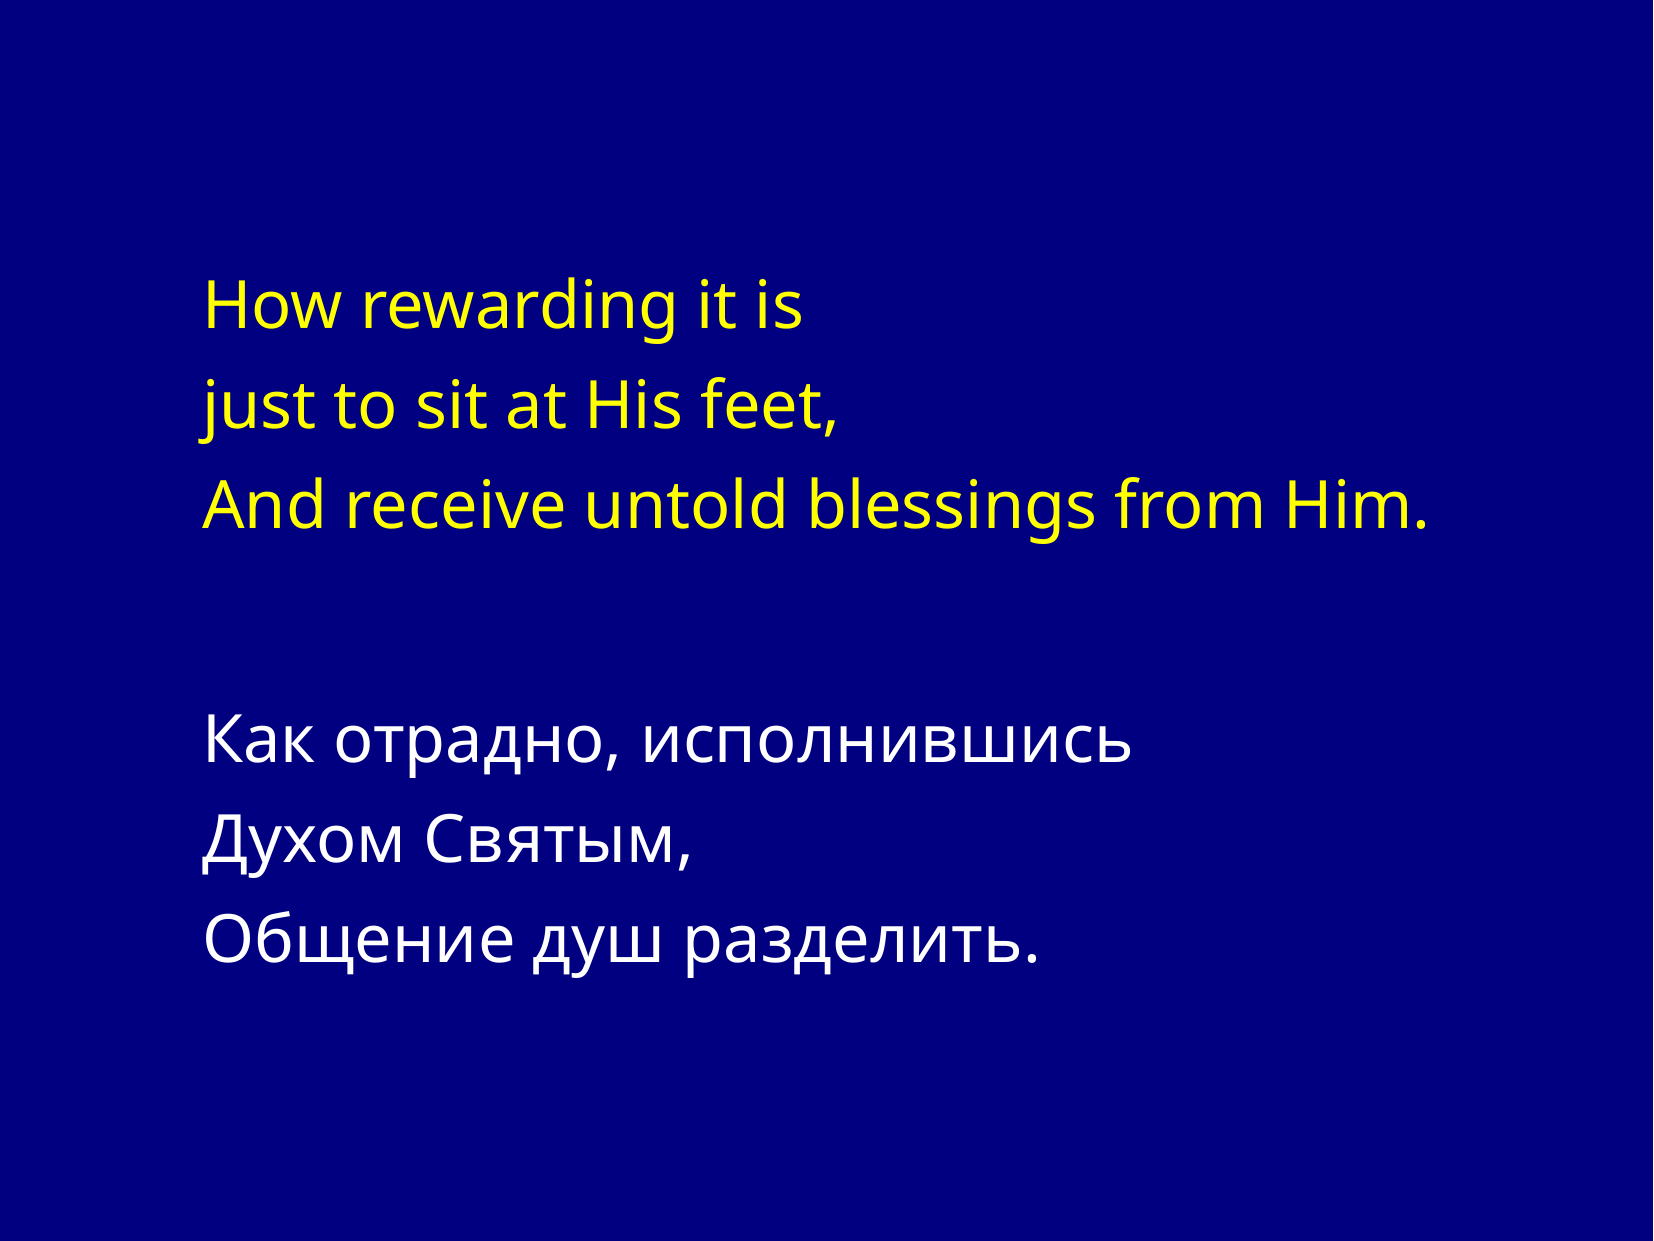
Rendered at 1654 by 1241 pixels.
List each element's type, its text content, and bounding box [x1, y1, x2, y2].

text_box How rewarding it is just to sit at His feet, And receive untold blessings from Him. [75, 150, 1576, 638]
text_box Как отрадно, исполнившись Духом Святым, Общение душ разделить. [75, 675, 1576, 1163]
